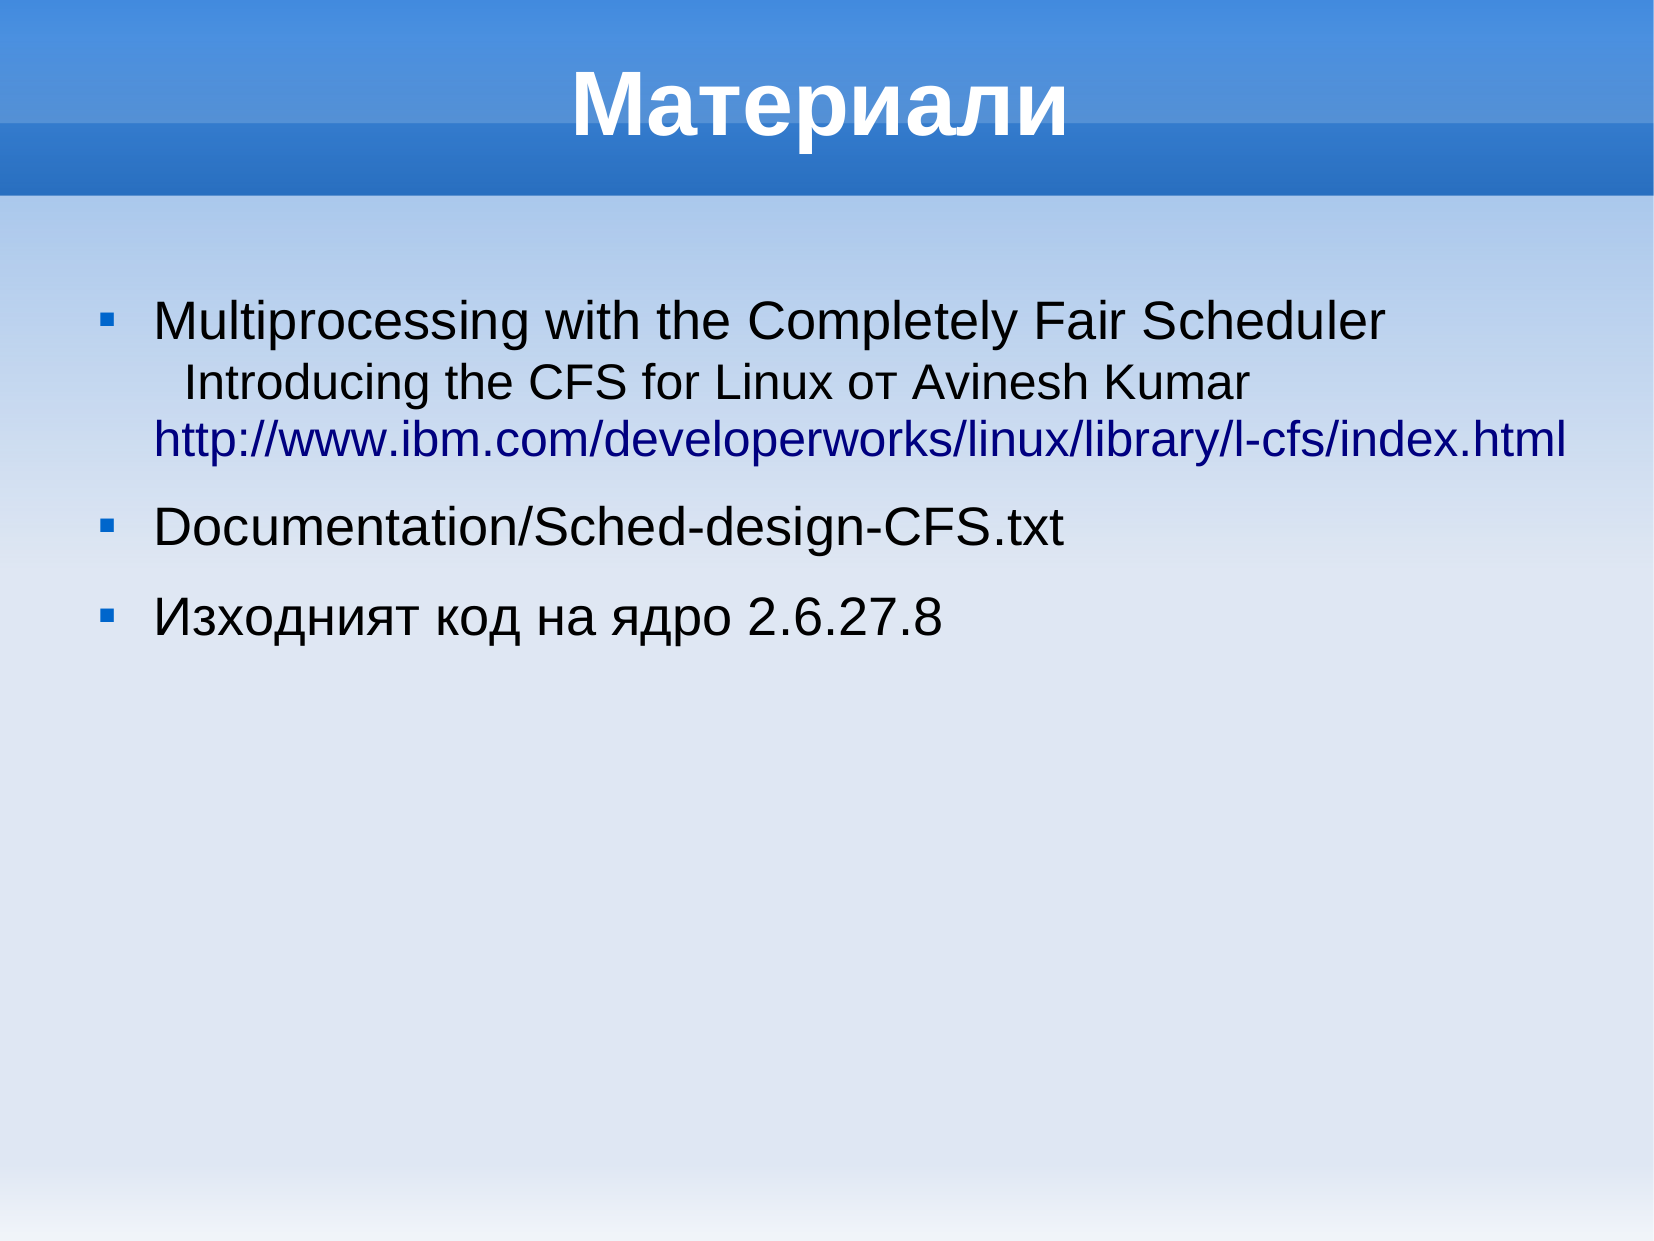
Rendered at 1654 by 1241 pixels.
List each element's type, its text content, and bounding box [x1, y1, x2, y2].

picture [0, 0, 1654, 1241]
list Multiprocessing with the Completely Fair Scheduler Introducing the CFS for Linux от Avinesh Kumar http://www.ibm.com/developerworks/linux/library/l-cfs/index.html Documentation/Sched-design-CFS.txt Изходният код на ядро 2.6.27.8 [82, 290, 1571, 1094]
title Материали [76, 7, 1565, 200]
